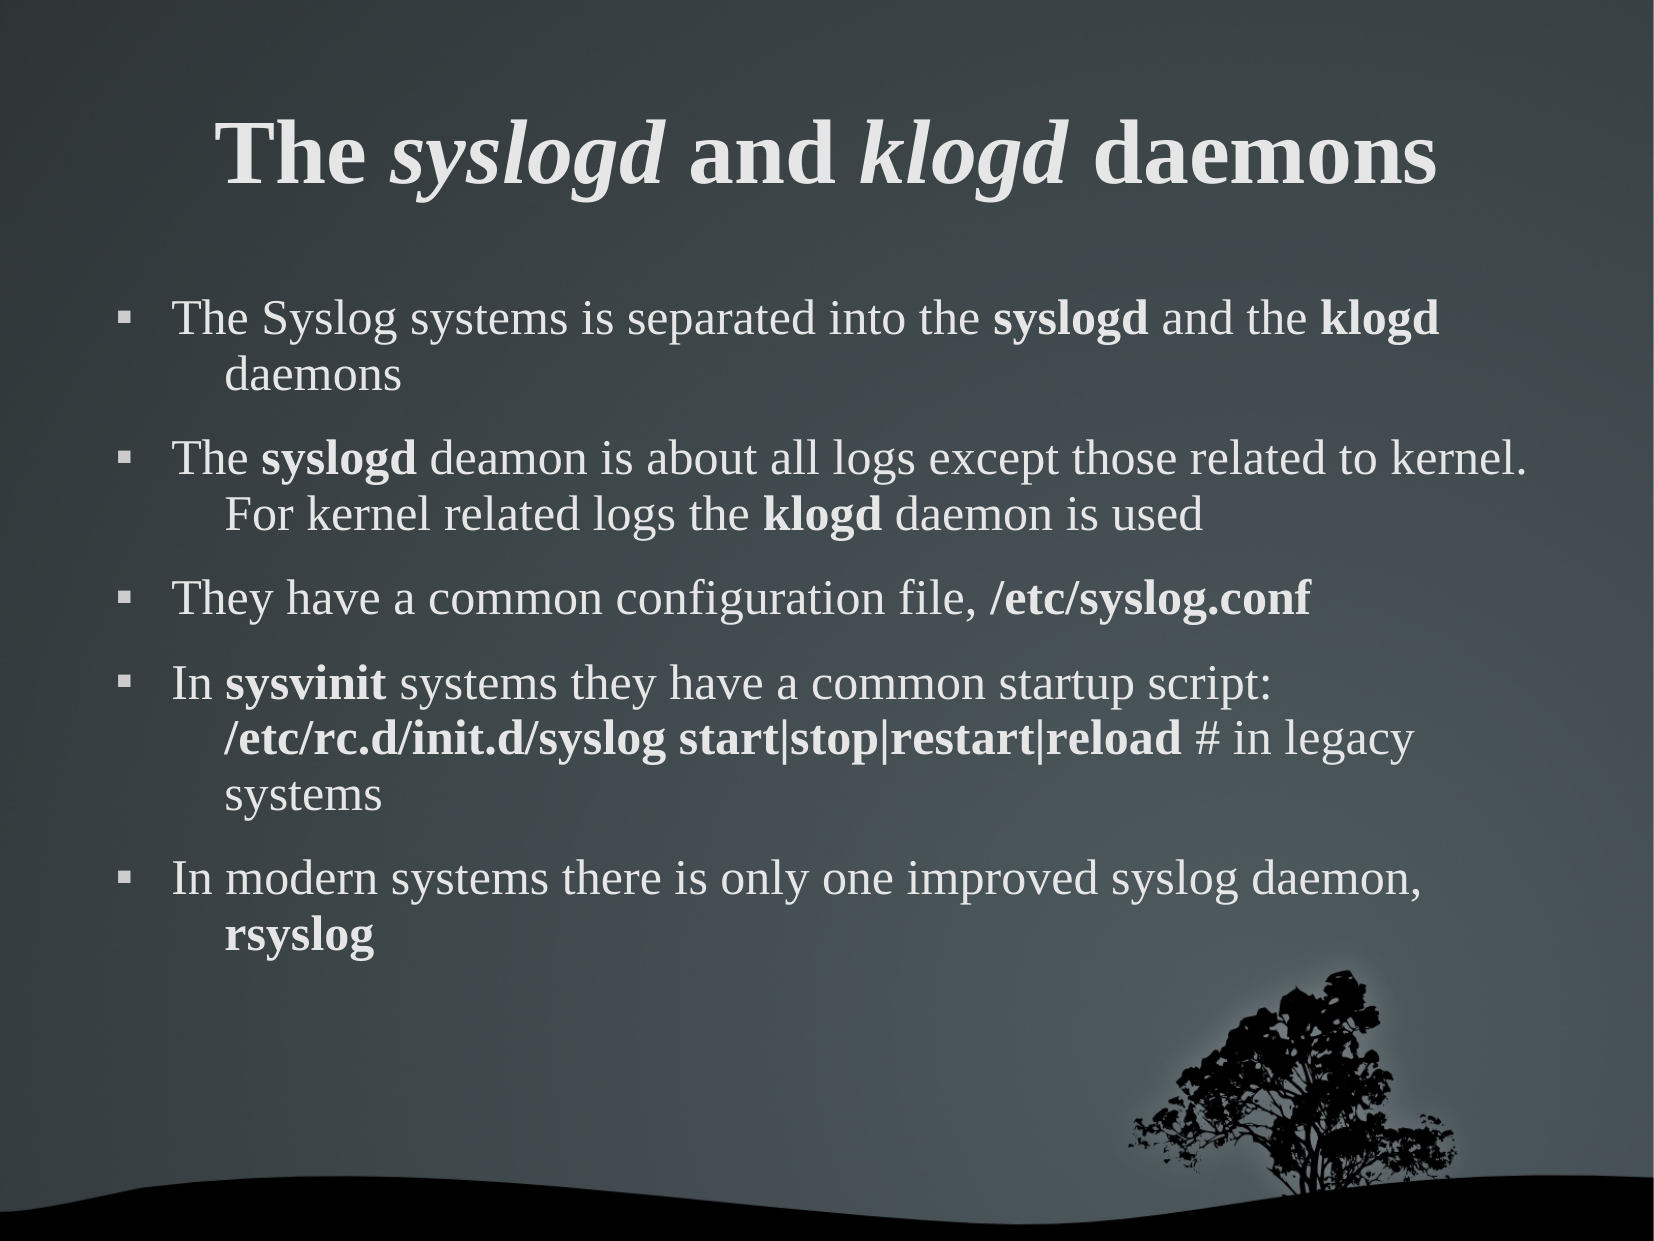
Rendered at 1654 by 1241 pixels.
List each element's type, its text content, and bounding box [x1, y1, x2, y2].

list The Syslog systems is separated into the syslogd and the klogd daemons The syslogd deamon is about all logs except those related to kernel. For kernel related logs the klogd daemon is used They have a common configuration file, /etc/syslog.conf In sysvinit systems they have a common startup script: /etc/rc.d/init.d/syslog start|stop|restart|reload # in legacy systems In modern systems there is only one improved syslog daemon, rsyslog [82, 290, 1571, 1112]
picture [0, 0, 1654, 1241]
title The syslogd and klogd daemons [82, 49, 1571, 257]
